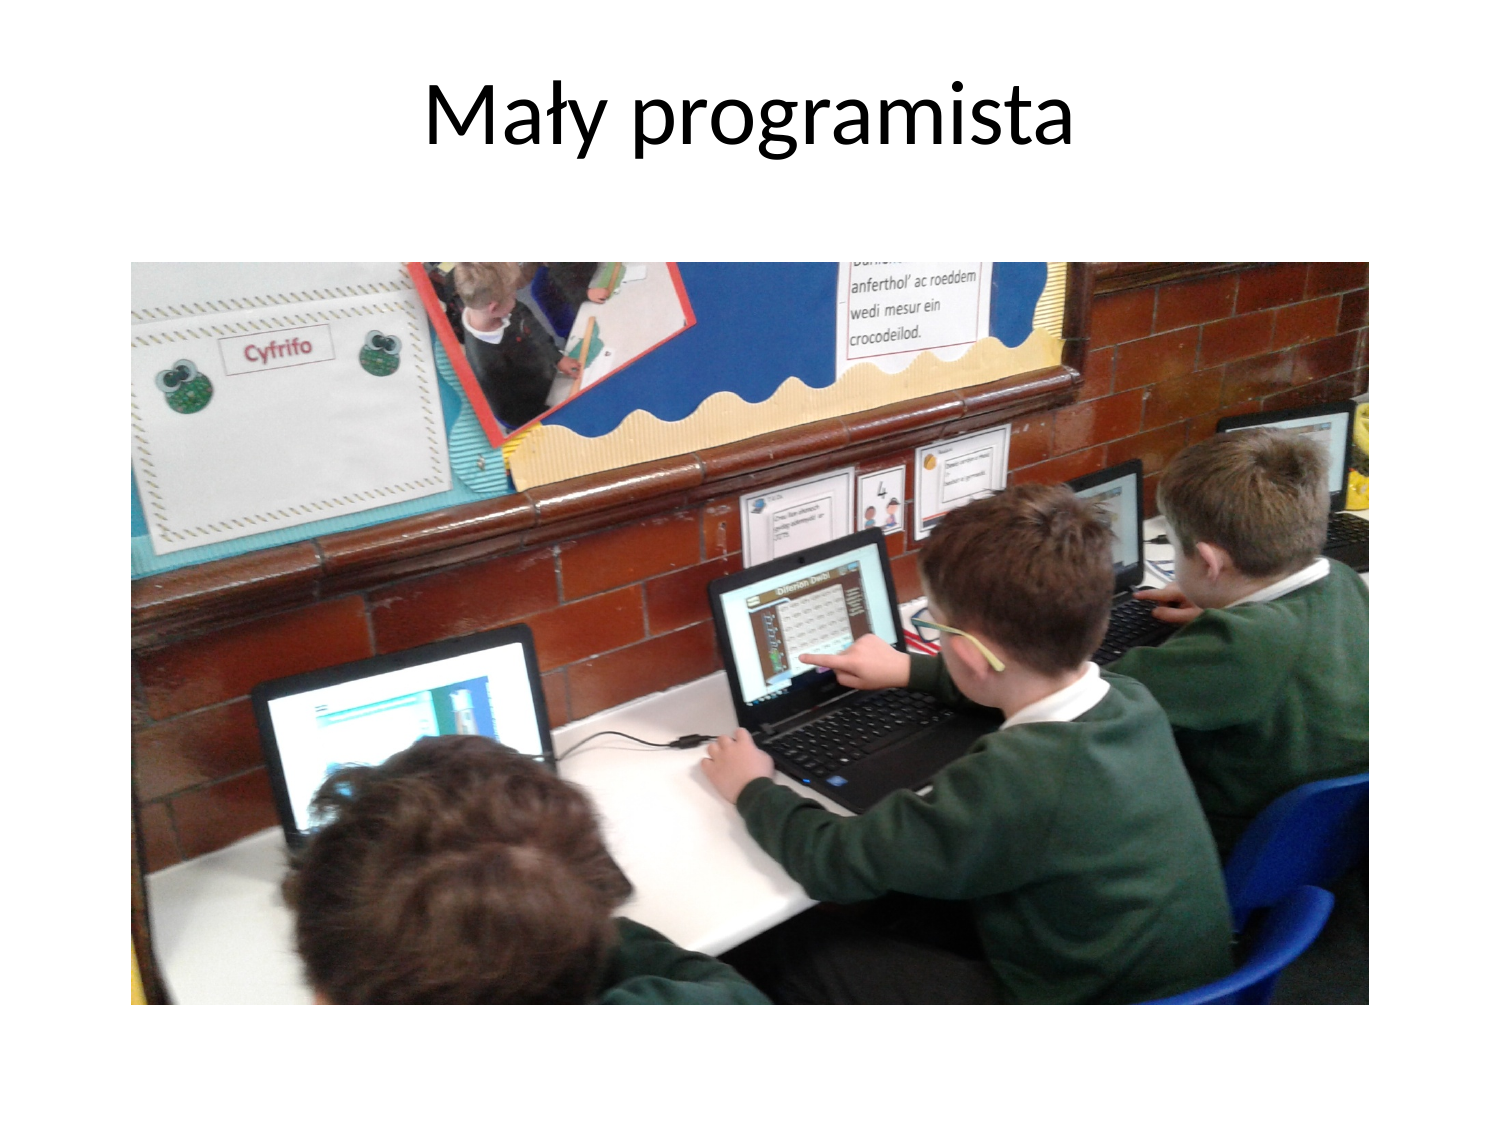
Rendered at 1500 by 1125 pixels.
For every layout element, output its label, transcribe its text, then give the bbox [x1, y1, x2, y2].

picture [131, 262, 1369, 1005]
title Mały programista [75, 45, 1425, 233]
